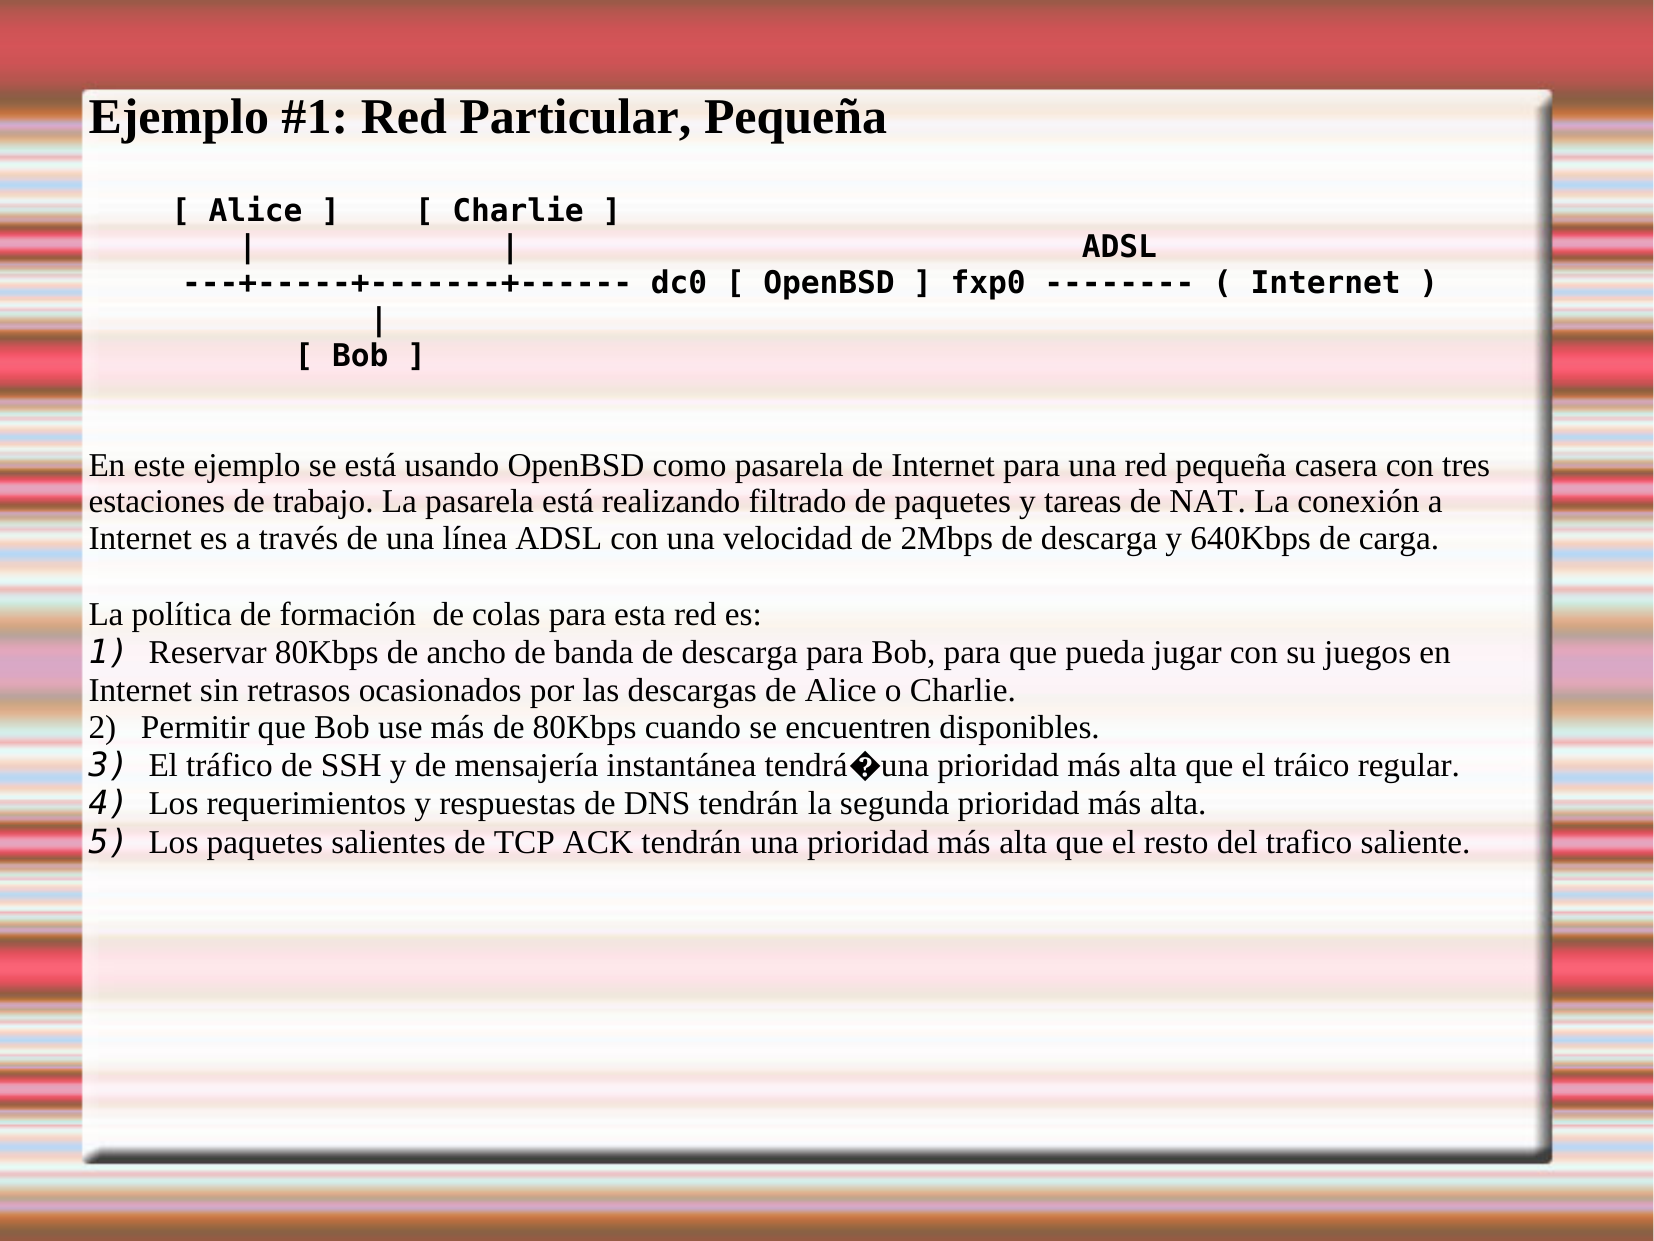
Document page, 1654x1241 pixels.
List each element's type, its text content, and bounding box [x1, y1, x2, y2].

picture [0, 0, 1654, 1241]
text_box Ejemplo #1: Red Particular, Pequeña [ Alice ] [ Charlie ] | | ADSL ---+-----+-------+------ dc0 [ OpenBSD ] fxp0 -------- ( Internet ) | [ Bob ] En este ejemplo se está usando OpenBSD como pasarela de Internet para una red pequeña casera con tres estaciones de trabajo. La pasarela está realizando filtrado de paquetes y tareas de NAT. La conexión a Internet es a través de una línea ADSL con una velocidad de 2Mbps de descarga y 640Kbps de carga. La política de formación de colas para esta red es: 1) Reservar 80Kbps de ancho de banda de descarga para Bob, para que pueda jugar con su juegos en Internet sin retrasos ocasionados por las descargas de Alice o Charlie. 2) Permitir que Bob use más de 80Kbps cuando se encuentren disponibles. 3) El tráfico de SSH y de mensajería instantánea tendrá�una prioridad más alta que el tráico regular. 4) Los requerimientos y respuestas de DNS tendrán la segunda prioridad más alta. 5) Los paquetes salientes de TCP ACK tendrán una prioridad más alta que el resto del trafico saliente. [88, 88, 1536, 1022]
